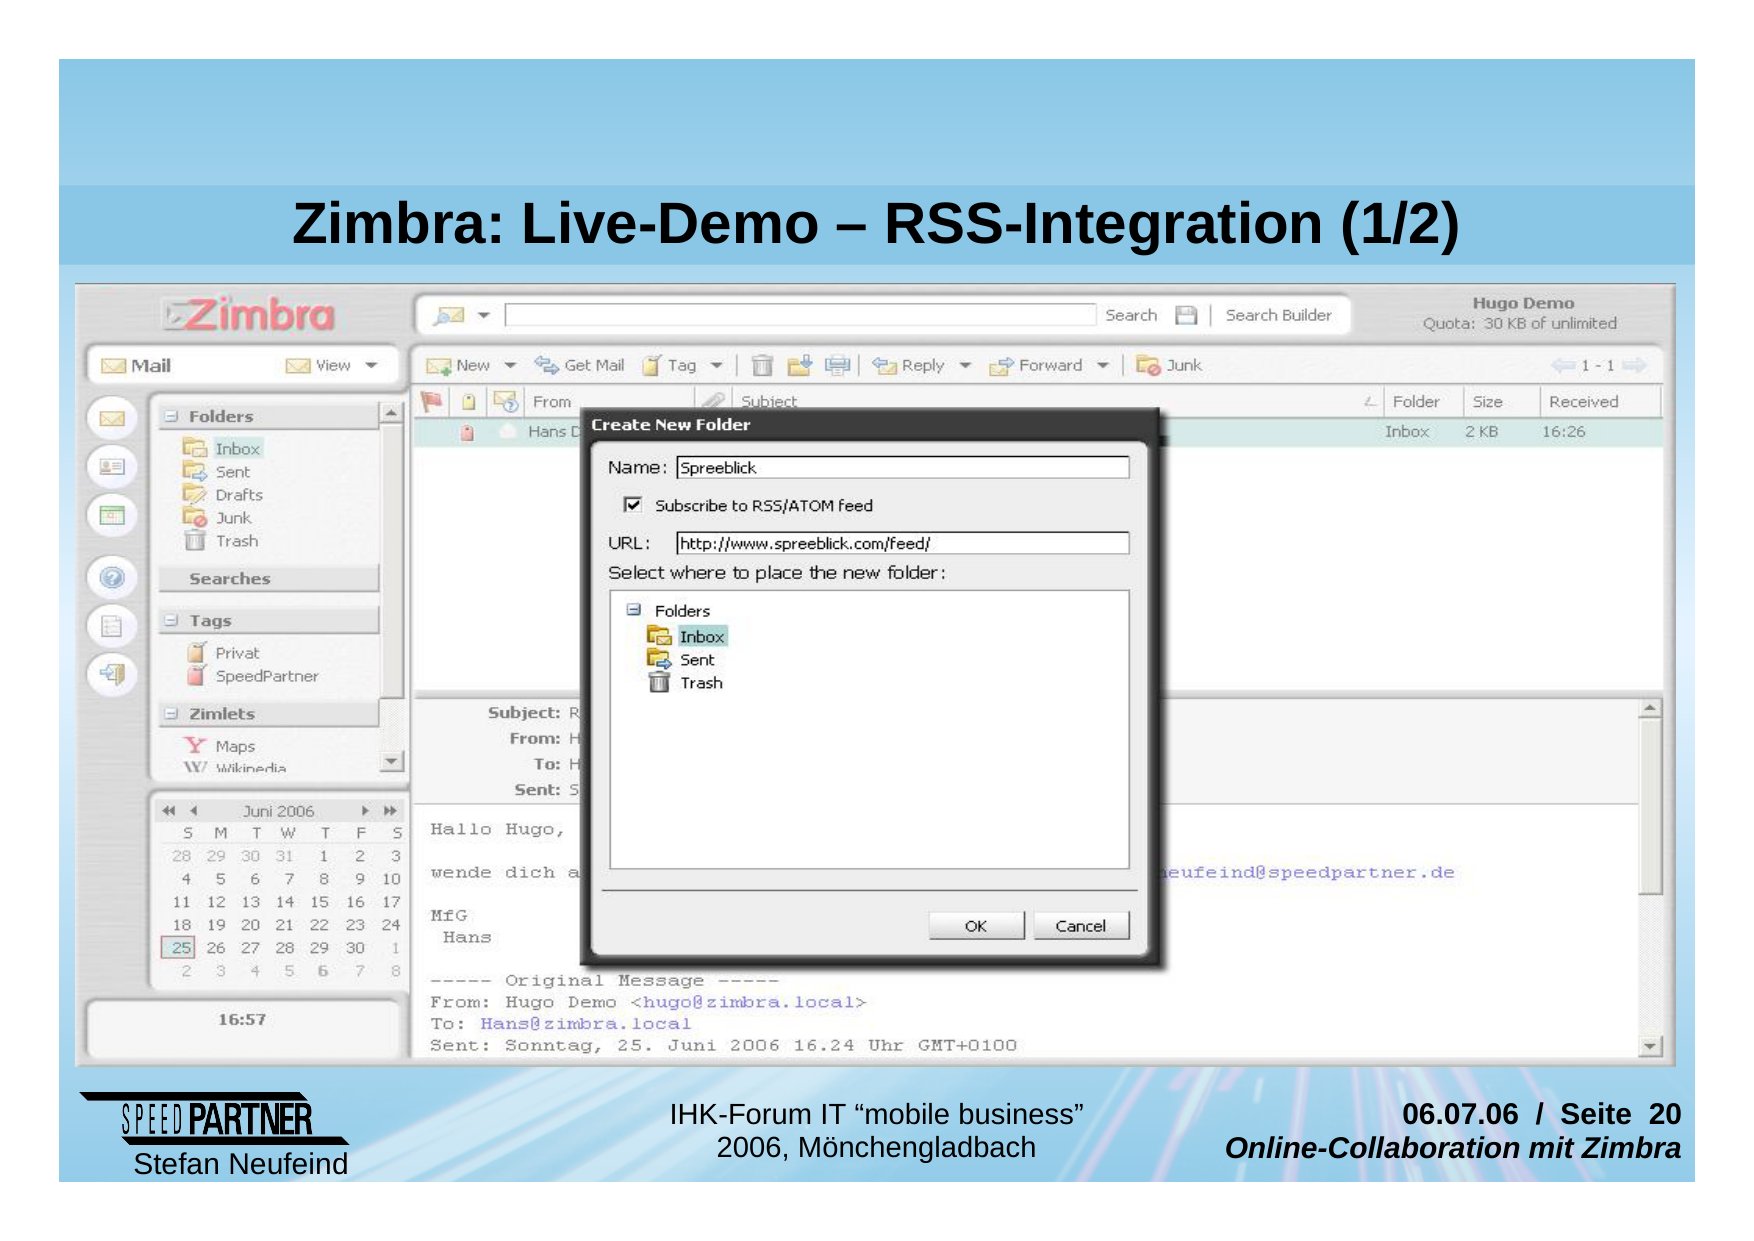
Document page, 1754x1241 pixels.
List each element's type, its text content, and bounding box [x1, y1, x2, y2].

picture [59, 265, 1695, 1182]
title Zimbra: Live-Demo – RSS-Integration (1/2) [59, 190, 1695, 257]
picture [59, 59, 1695, 185]
